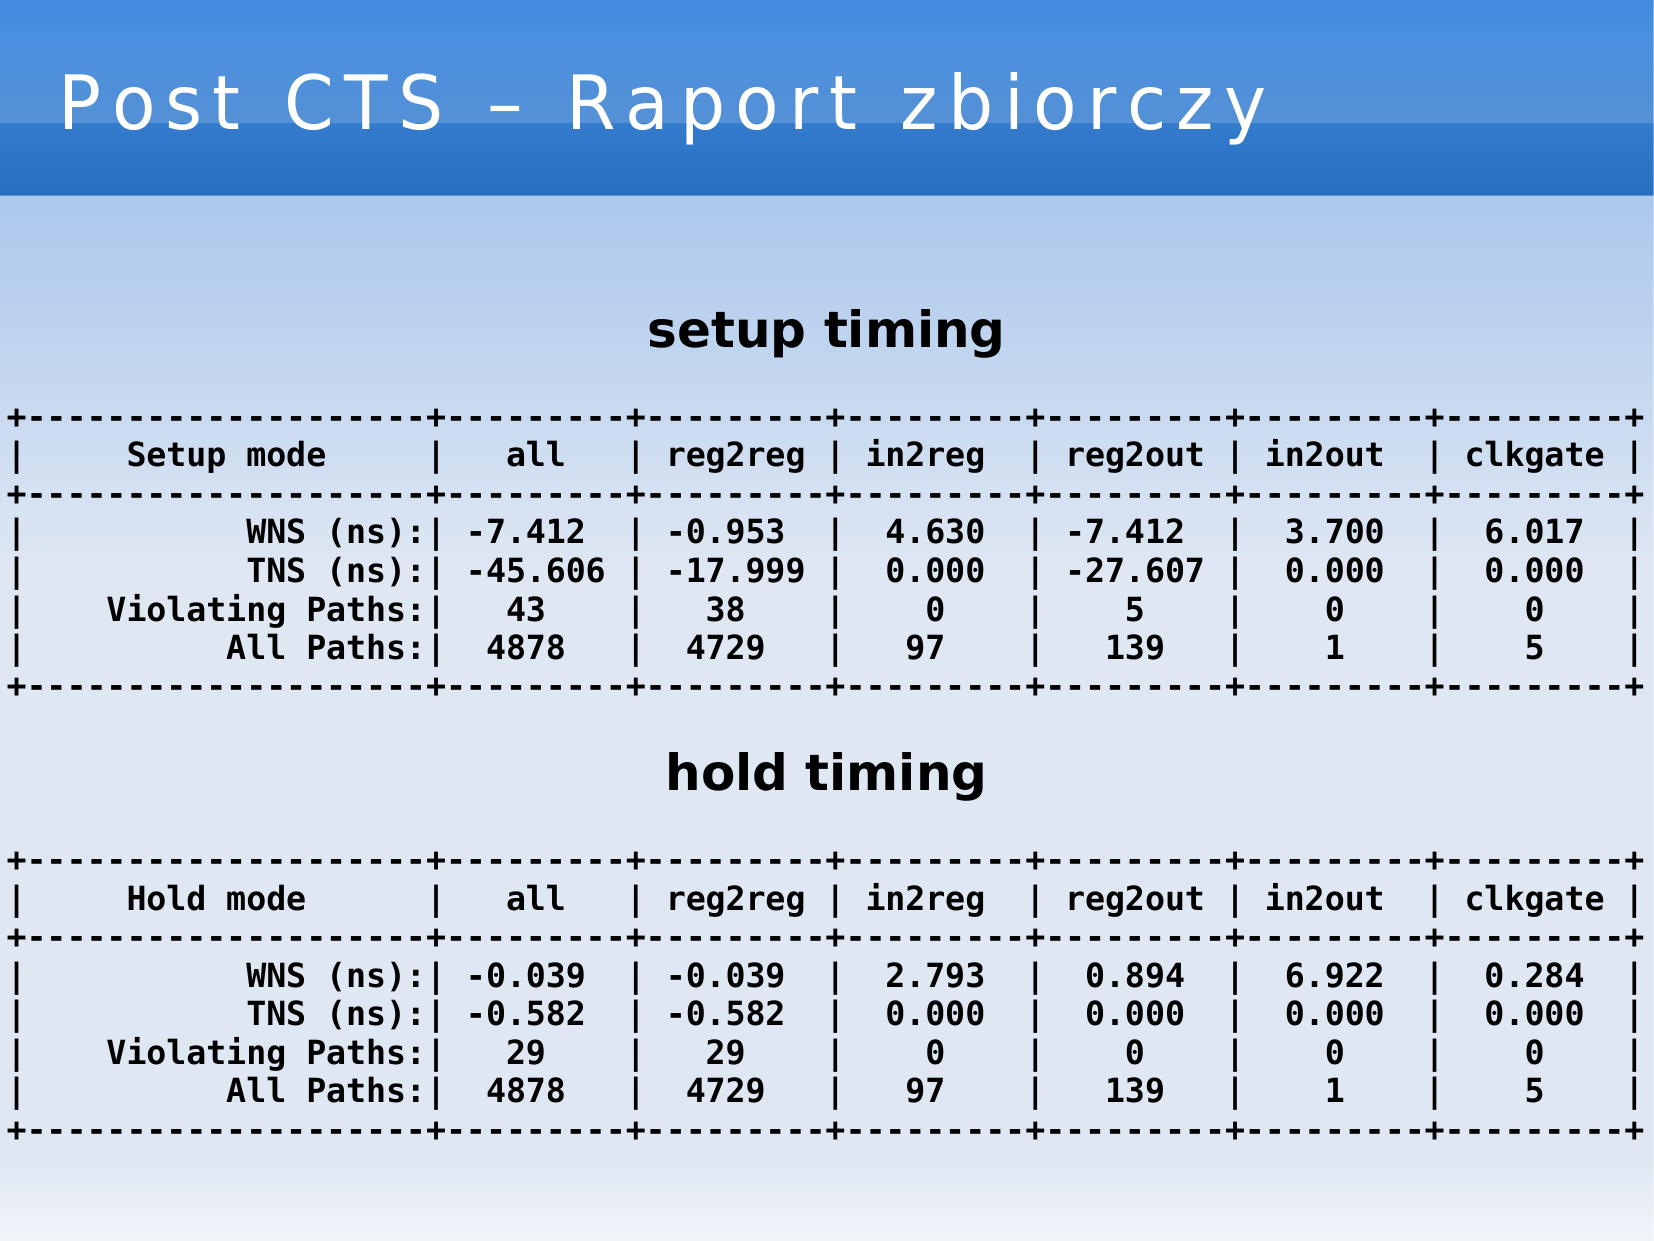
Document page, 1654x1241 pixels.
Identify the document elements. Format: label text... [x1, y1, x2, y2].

picture [0, 0, 1654, 1241]
text_box setup timing +--------------------+---------+---------+---------+---------+---------+---------+ | Setup mode | all | reg2reg | in2reg | reg2out | in2out | clkgate | +--------------------+---------+---------+---------+---------+---------+---------+ | WNS (ns):| -7.412 | -0.953 | 4.630 | -7.412 | 3.700 | 6.017 | | TNS (ns):| -45.606 | -17.999 | 0.000 | -27.607 | 0.000 | 0.000 | | Violating Paths:| 43 | 38 | 0 | 5 | 0 | 0 | | All Paths:| 4878 | 4729 | 97 | 139 | 1 | 5 | +--------------------+---------+---------+---------+---------+---------+---------+ hold timing +--------------------+---------+---------+---------+---------+---------+---------+ | Hold mode | all | reg2reg | in2reg | reg2out | in2out | clkgate | +--------------------+---------+---------+---------+---------+---------+---------+ | WNS (ns):| -0.039 | -0.039 | 2.793 | 0.894 | 6.922 | 0.284 | | TNS (ns):| -0.582 | -0.582 | 0.000 | 0.000 | 0.000 | 0.000 | | Violating Paths:| 29 | 29 | 0 | 0 | 0 | 0 | | All Paths:| 4878 | 4729 | 97 | 139 | 1 | 5 | +--------------------+---------+---------+---------+---------+---------+---------+ [29, 271, 1625, 1140]
title Post CTS – Raport zbiorczy [59, 29, 1447, 178]
